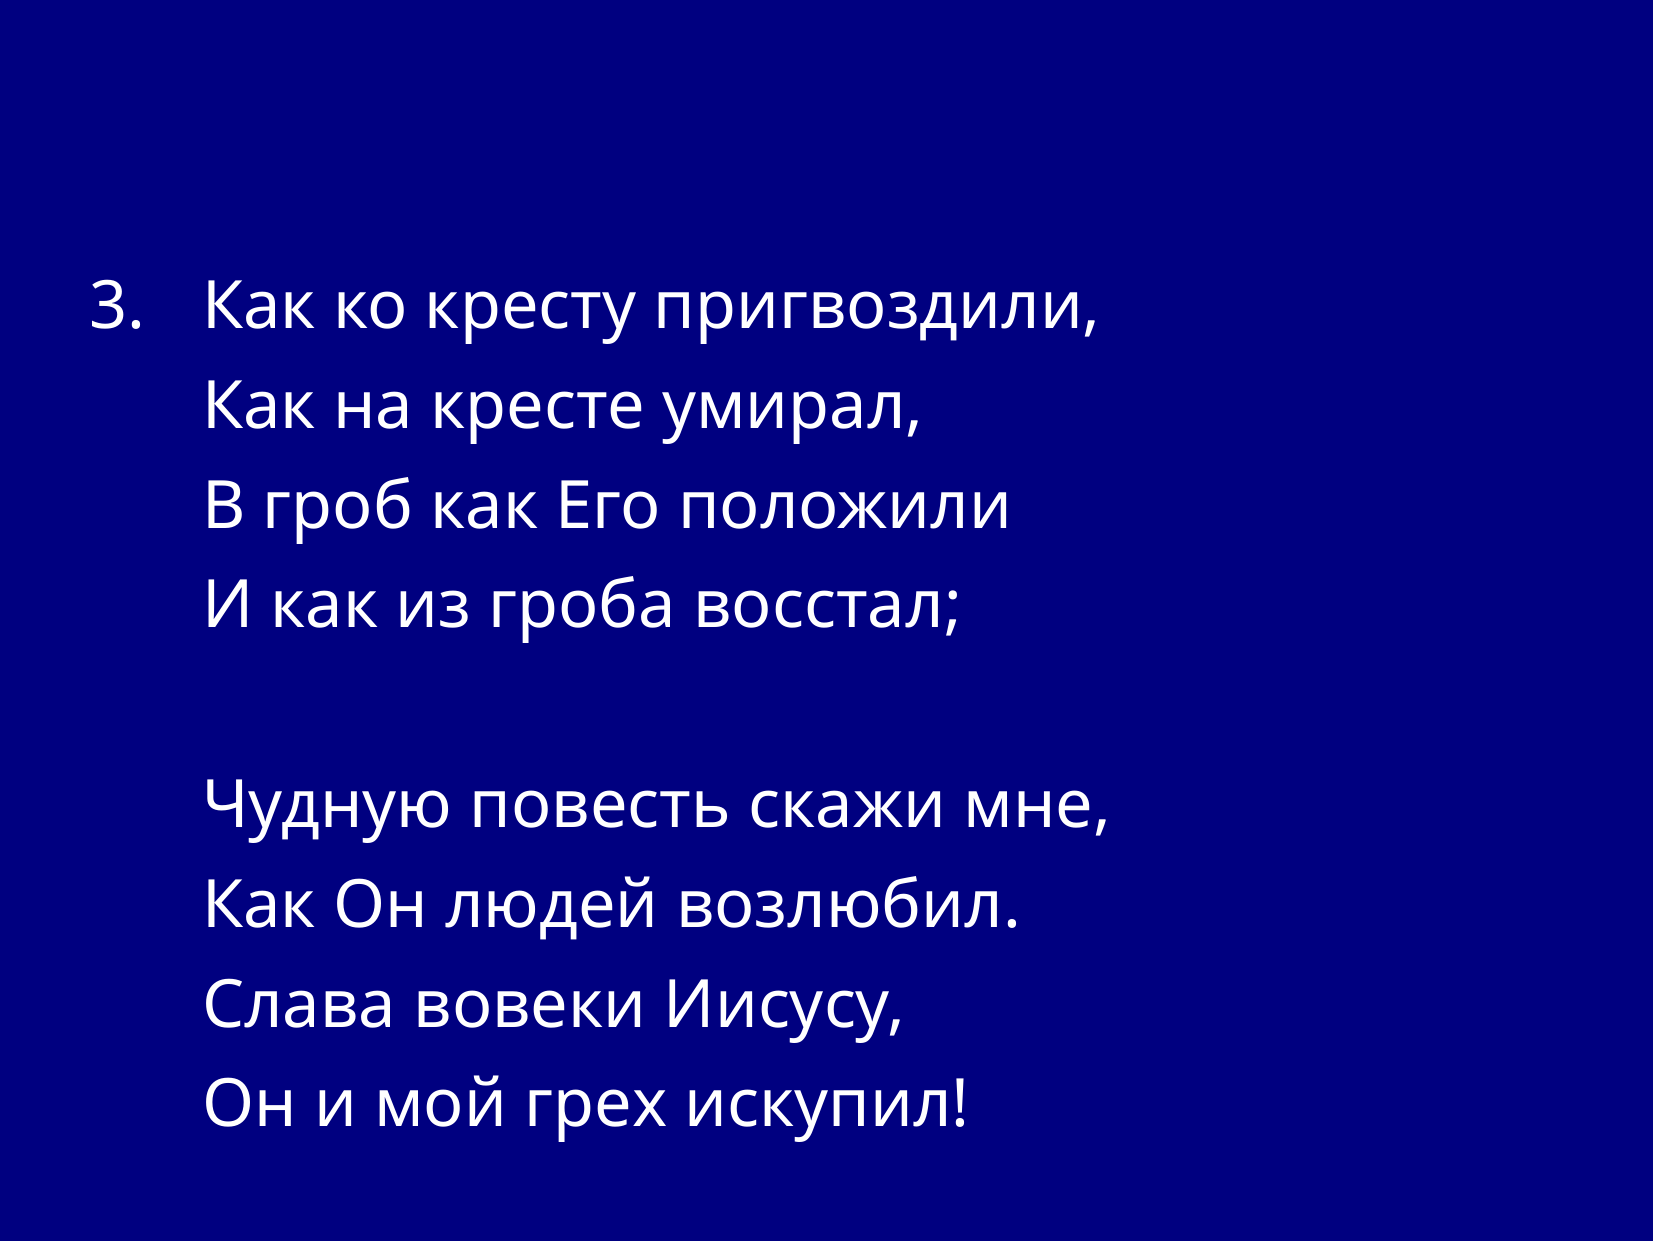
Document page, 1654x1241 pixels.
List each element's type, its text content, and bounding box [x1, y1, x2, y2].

text_box 3. Как ко кресту пригвоздили, Как на кресте умирал, В гроб как Его положили И как из гроба восстал; Чудную повесть скажи мне, Как Он людей возлюбил. Слава вовеки Иисусу, Он и мой грех искупил! [75, 150, 1576, 1163]
